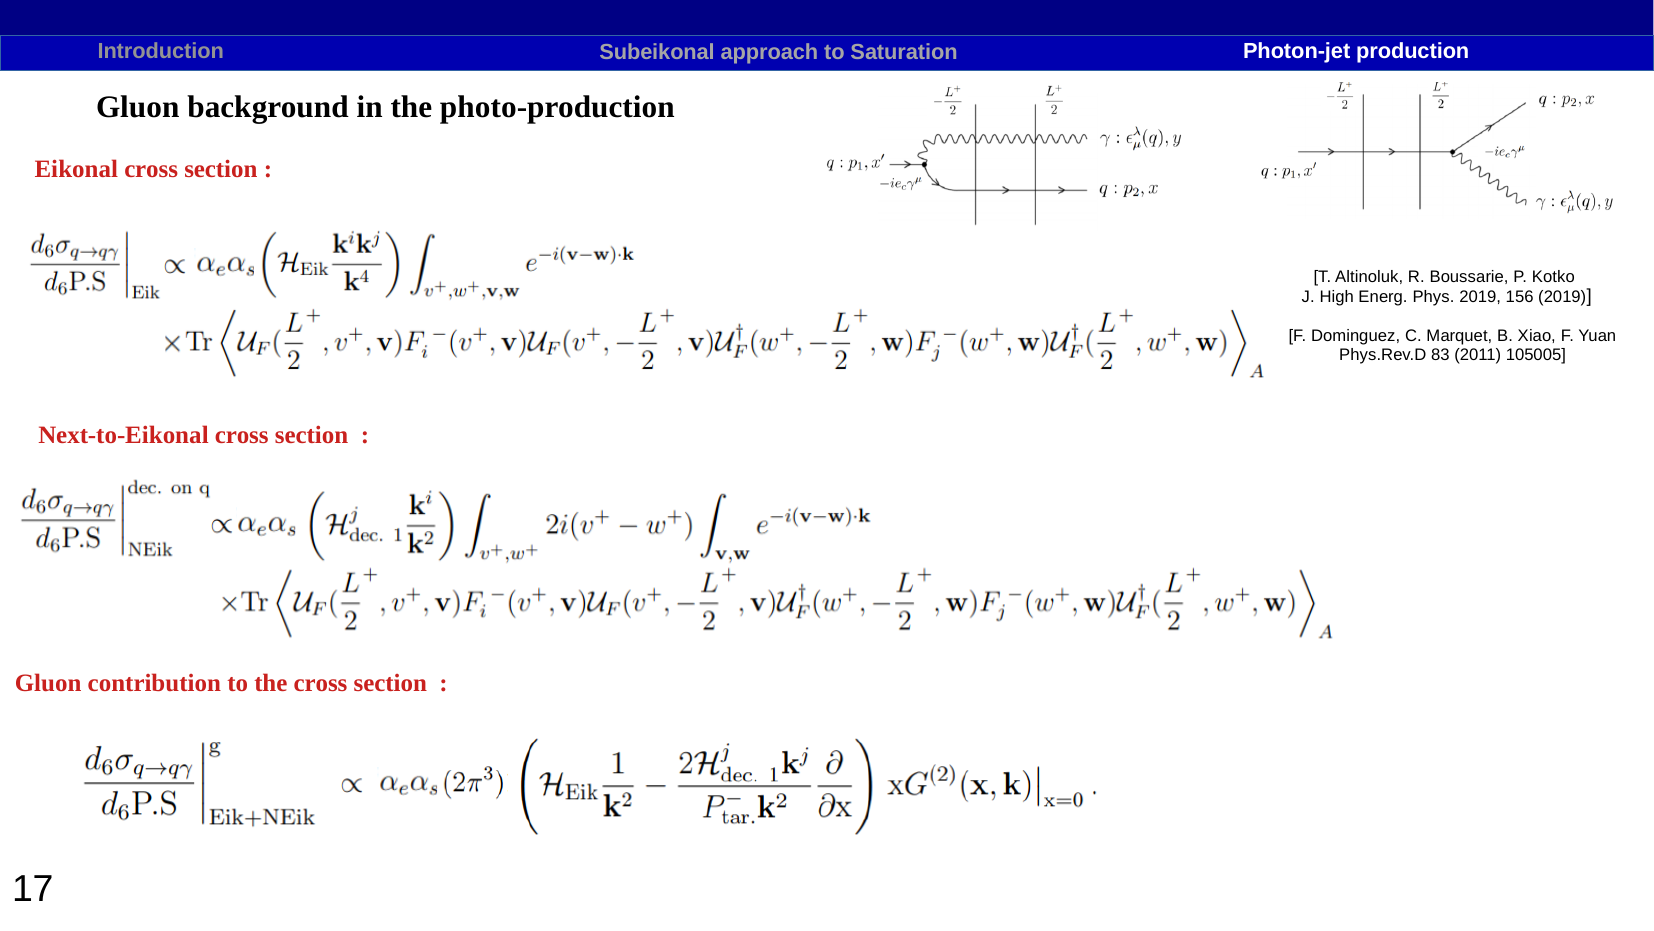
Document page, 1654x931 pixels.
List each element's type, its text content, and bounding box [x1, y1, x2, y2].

text_box [T. Altinoluk, R. Boussarie, P. Kotko J. High Energ. Phys. 2019, 156 (2019)] [1240, 259, 1654, 318]
text_box Introduction [82, 31, 697, 71]
picture [59, 717, 319, 839]
picture [11, 472, 1335, 650]
picture [194, 248, 254, 278]
picture [165, 207, 1271, 396]
text_box Subeikonal approach to Saturation [584, 32, 1199, 80]
text_box Gluon background in the photo-production [11, 82, 768, 140]
picture [330, 767, 367, 804]
text_box [F. Dominguez, C. Marquet, B. Xiao, F. Yuan Phys.Rev.D 83 (2011) 105005] [1271, 318, 1654, 378]
text_box <numéro> [0, 860, 626, 931]
picture [23, 213, 189, 308]
text_box Next-to-Eikonal cross section : [23, 413, 650, 461]
text_box Photon-jet production [1228, 31, 1524, 71]
text_box Gluon contribution to the cross section : [0, 661, 626, 709]
text_box [0, 0, 1654, 71]
text_box Eikonal cross section : [11, 147, 296, 213]
picture [377, 723, 1111, 839]
picture [814, 82, 1643, 242]
